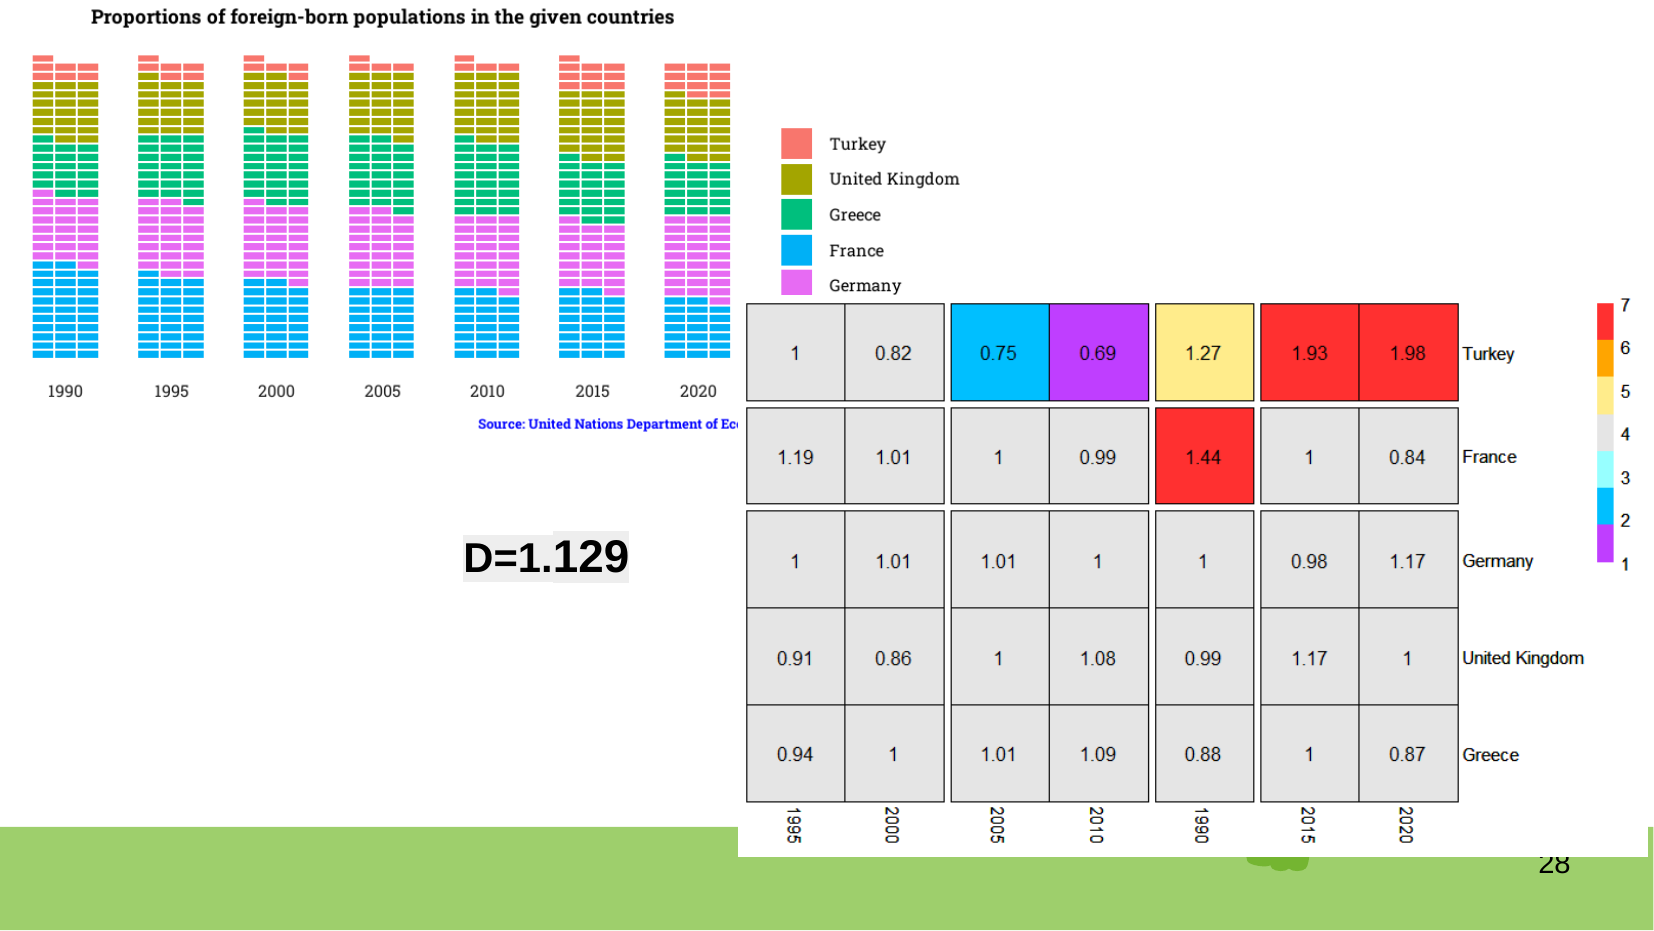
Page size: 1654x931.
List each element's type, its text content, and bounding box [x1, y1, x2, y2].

text_box D=1.129 [442, 531, 650, 583]
picture [2, 0, 1648, 857]
